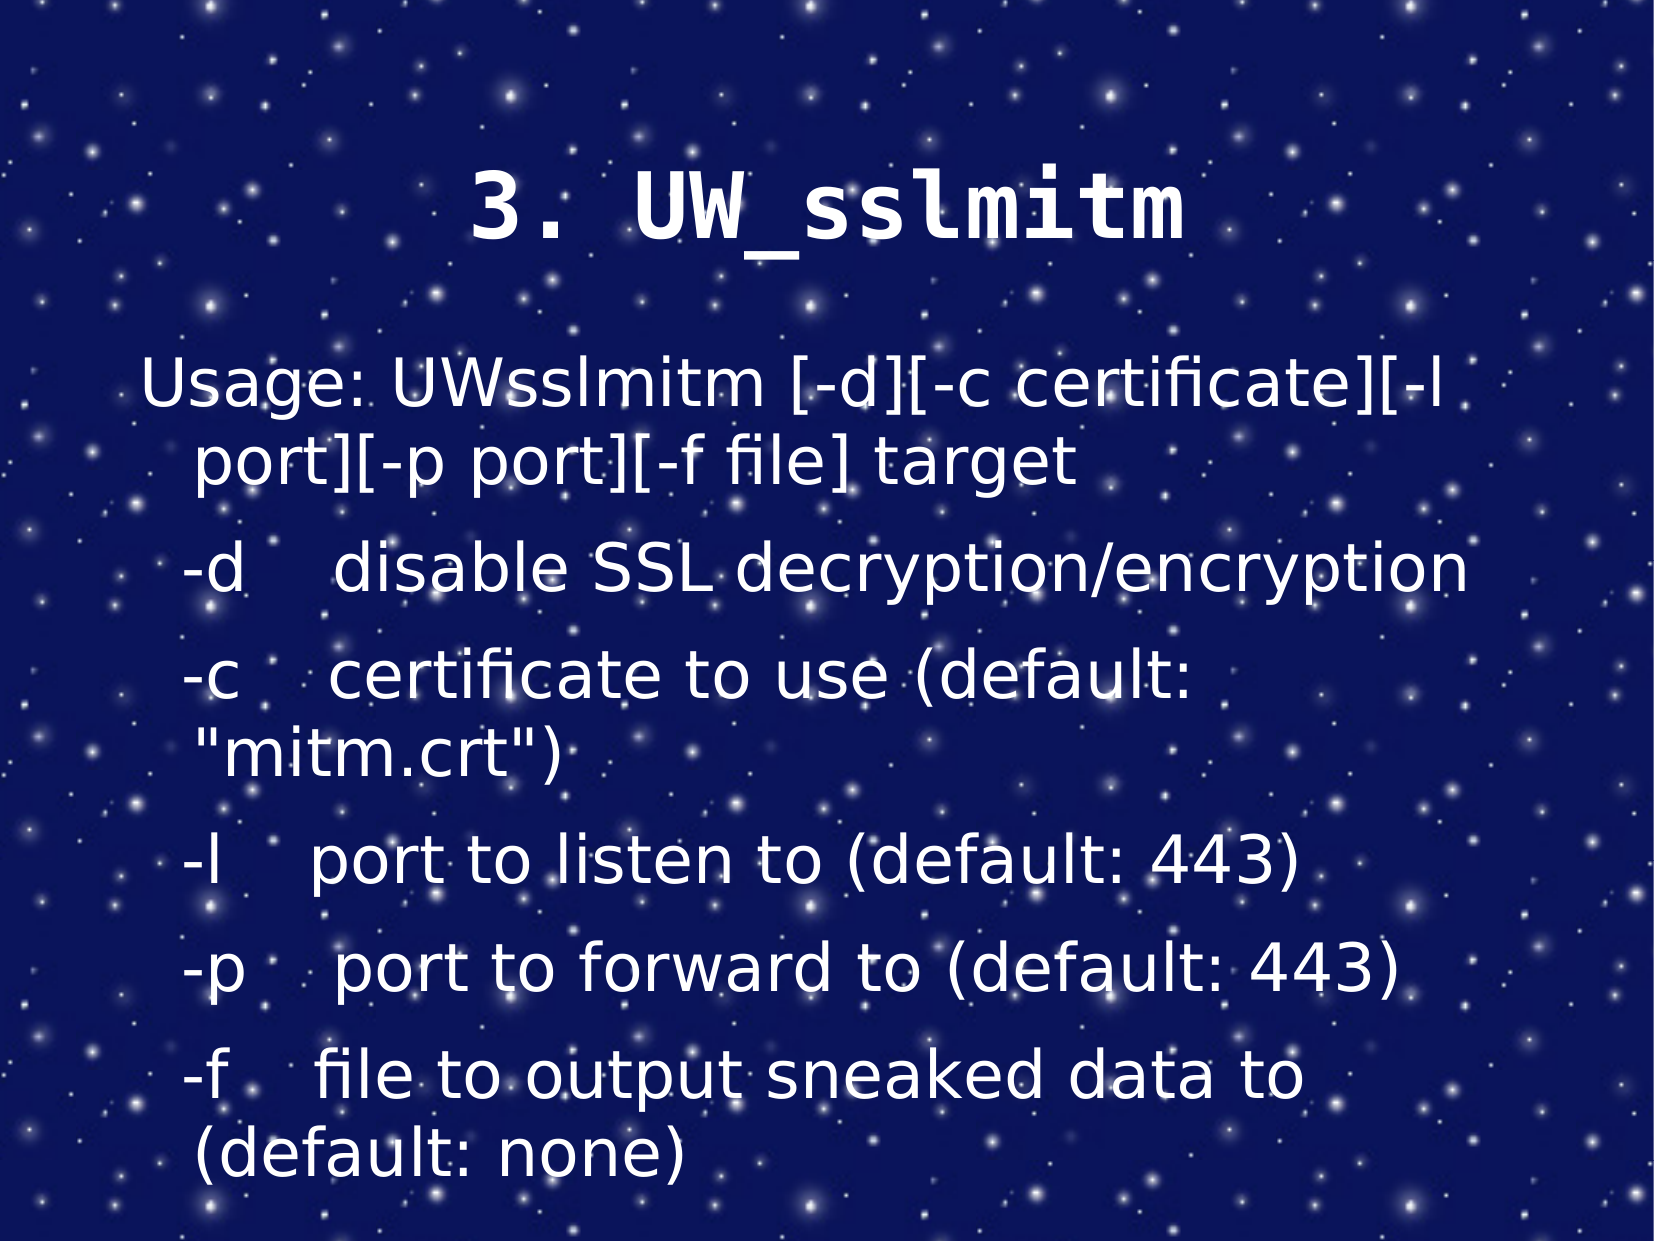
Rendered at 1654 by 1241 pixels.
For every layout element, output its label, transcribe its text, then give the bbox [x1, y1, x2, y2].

list Usage: UWsslmitm [-d][-c certificate][-l port][-p port][-f file] target -d disable SSL decryption/encryption -c certificate to use (default: "mitm.crt") -l port to listen to (default: 443) -p port to forward to (default: 443) -f file to output sneaked data to (default: none) [121, 344, 1534, 1193]
picture [0, 0, 1654, 1241]
title 3. UW_sslmitm [121, 102, 1534, 310]
